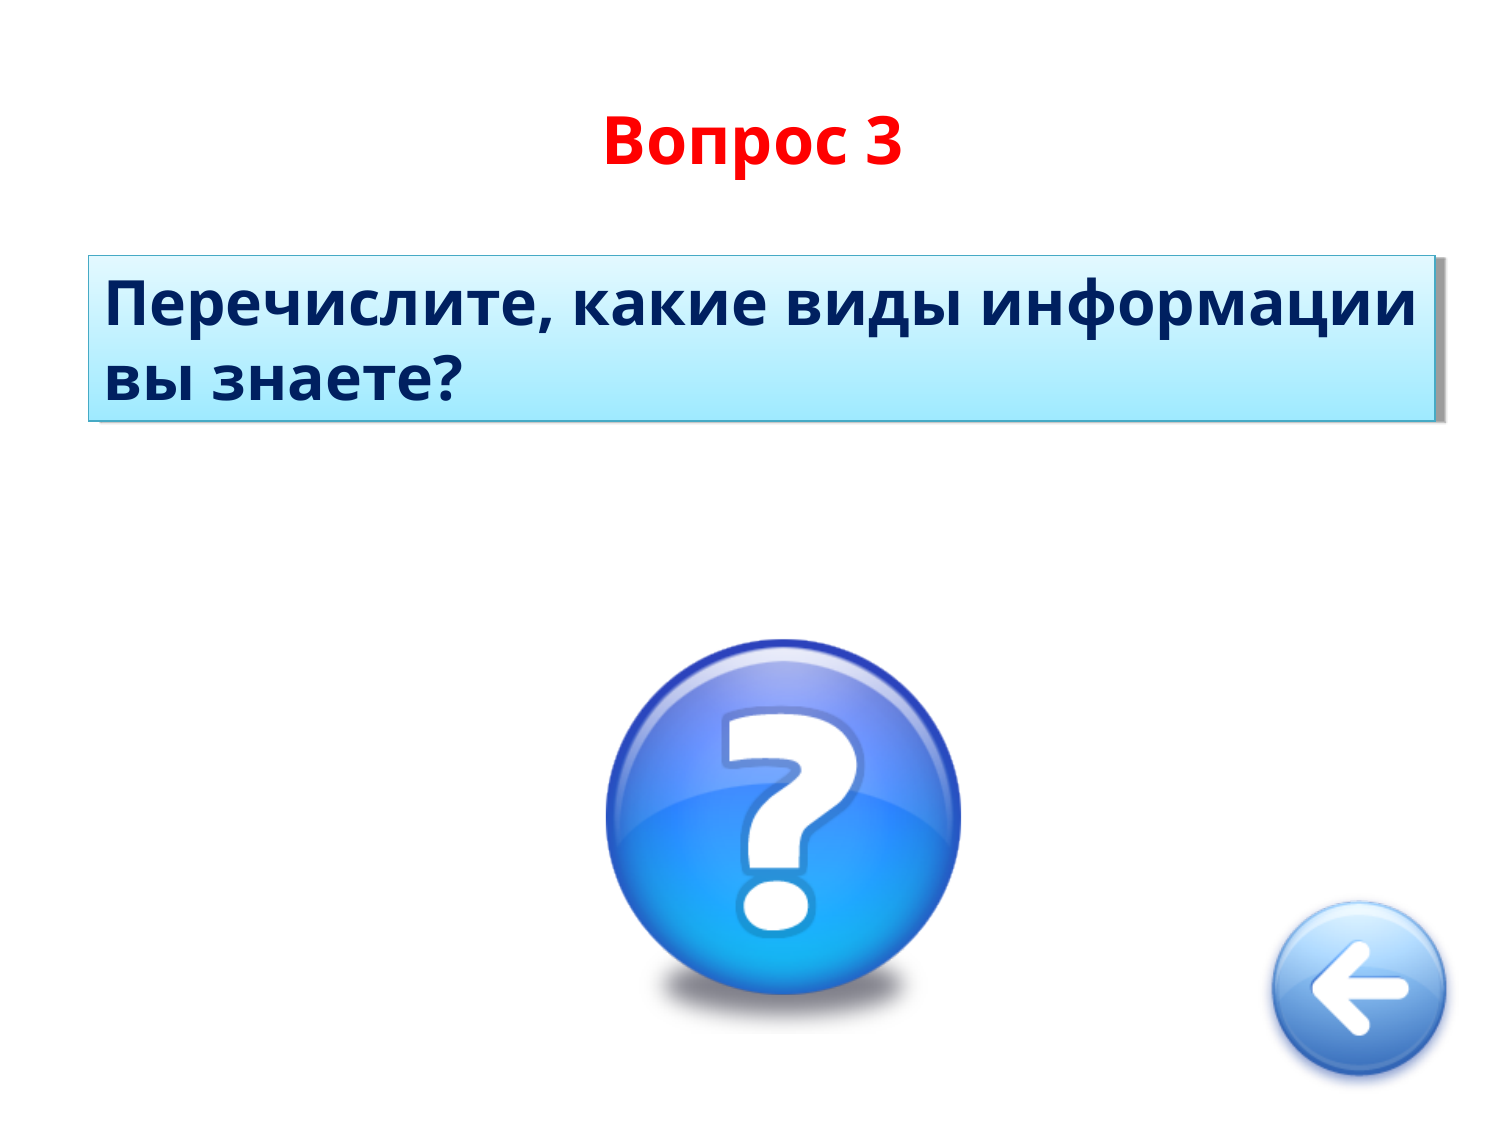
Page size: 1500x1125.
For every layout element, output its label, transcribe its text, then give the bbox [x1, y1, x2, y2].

picture [1258, 893, 1459, 1094]
picture [584, 633, 985, 1034]
text_box Перечислите, какие виды информации вы знаете? [88, 255, 1436, 421]
text_box Вопрос 3 [586, 90, 920, 186]
